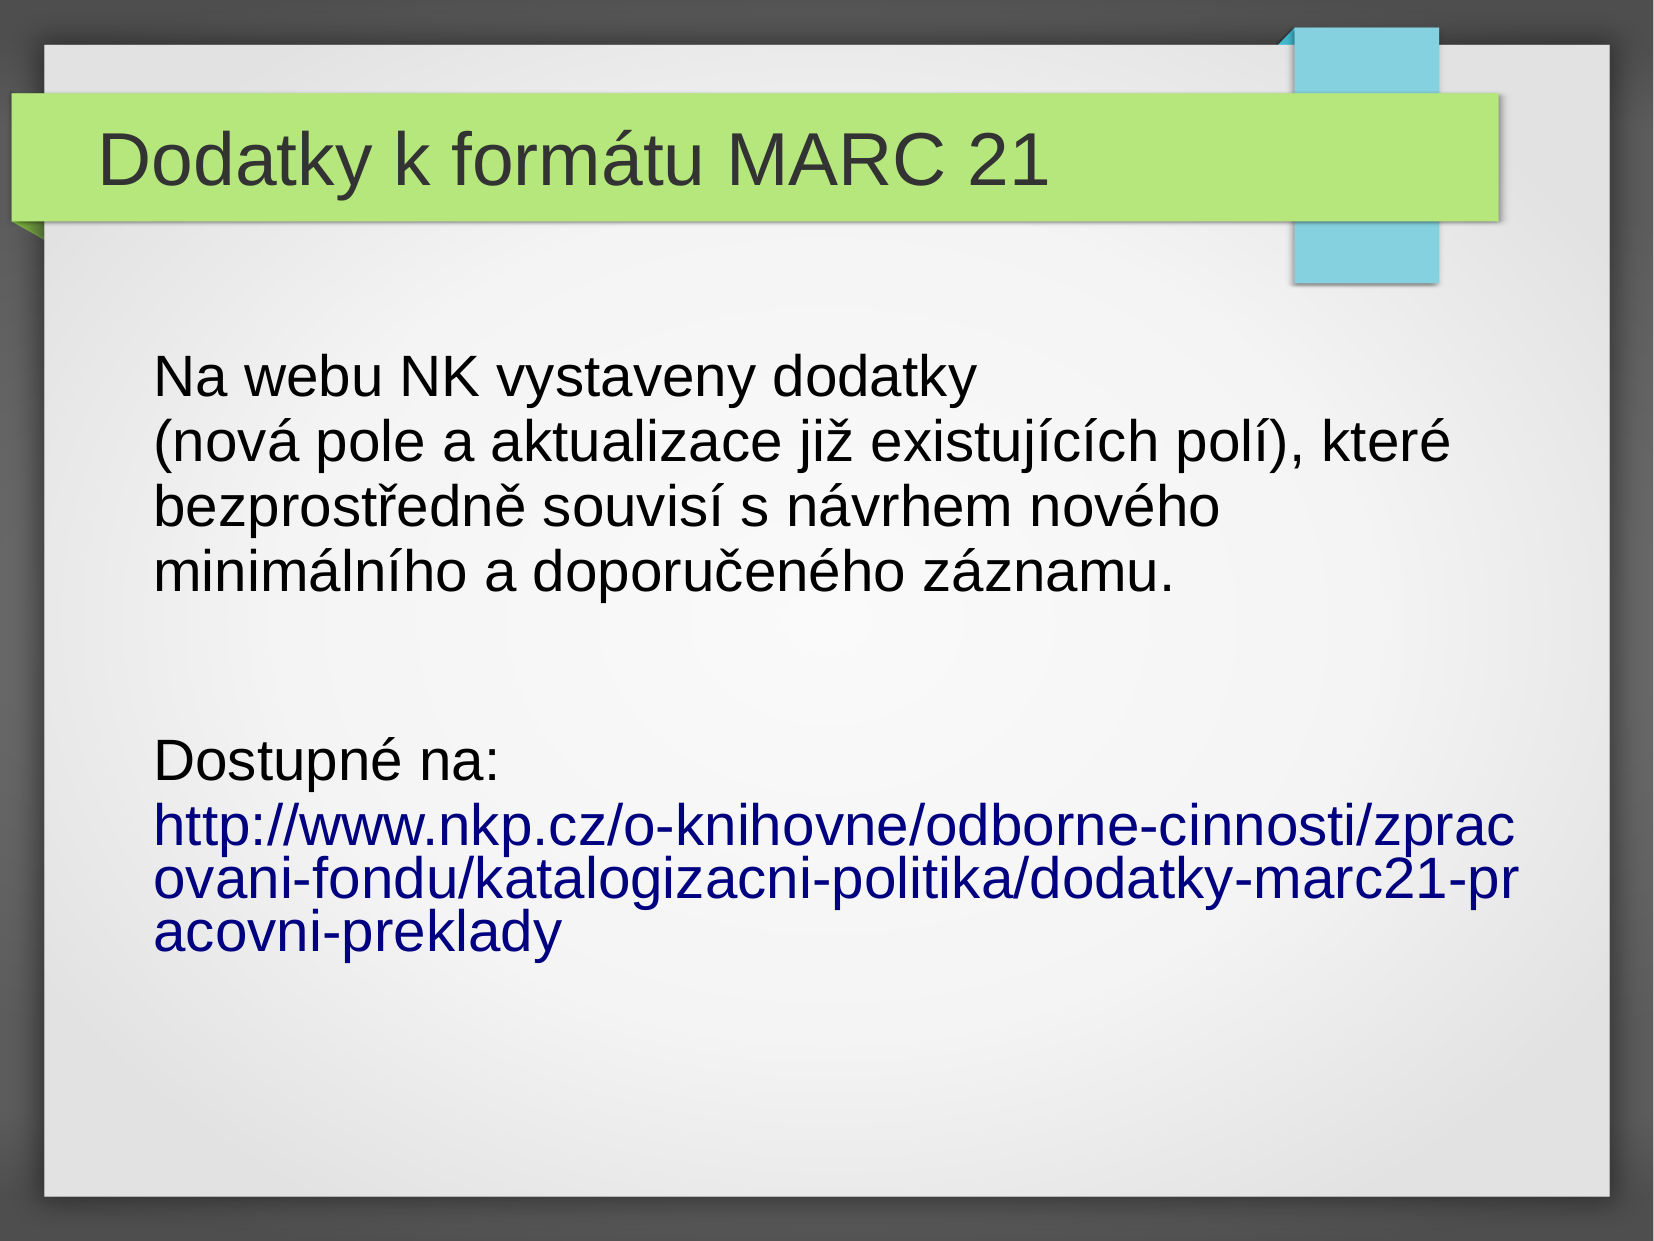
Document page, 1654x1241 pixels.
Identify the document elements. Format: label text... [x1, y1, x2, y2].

title Dodatky k formátu MARC 21 [70, 106, 1229, 213]
list Na webu NK vystaveny dodatky (nová pole a aktualizace již existujících polí), které bezprostředně souvisí s návrhem nového minimálního a doporučeného záznamu. Dostupné na: http://www.nkp.cz/o-knihovne/odborne-cinnosti/zpracovani-fondu/katalogizacni-politika/dodatky-marc21-pracovni-preklady [82, 343, 1538, 1063]
picture [0, 0, 1654, 1241]
